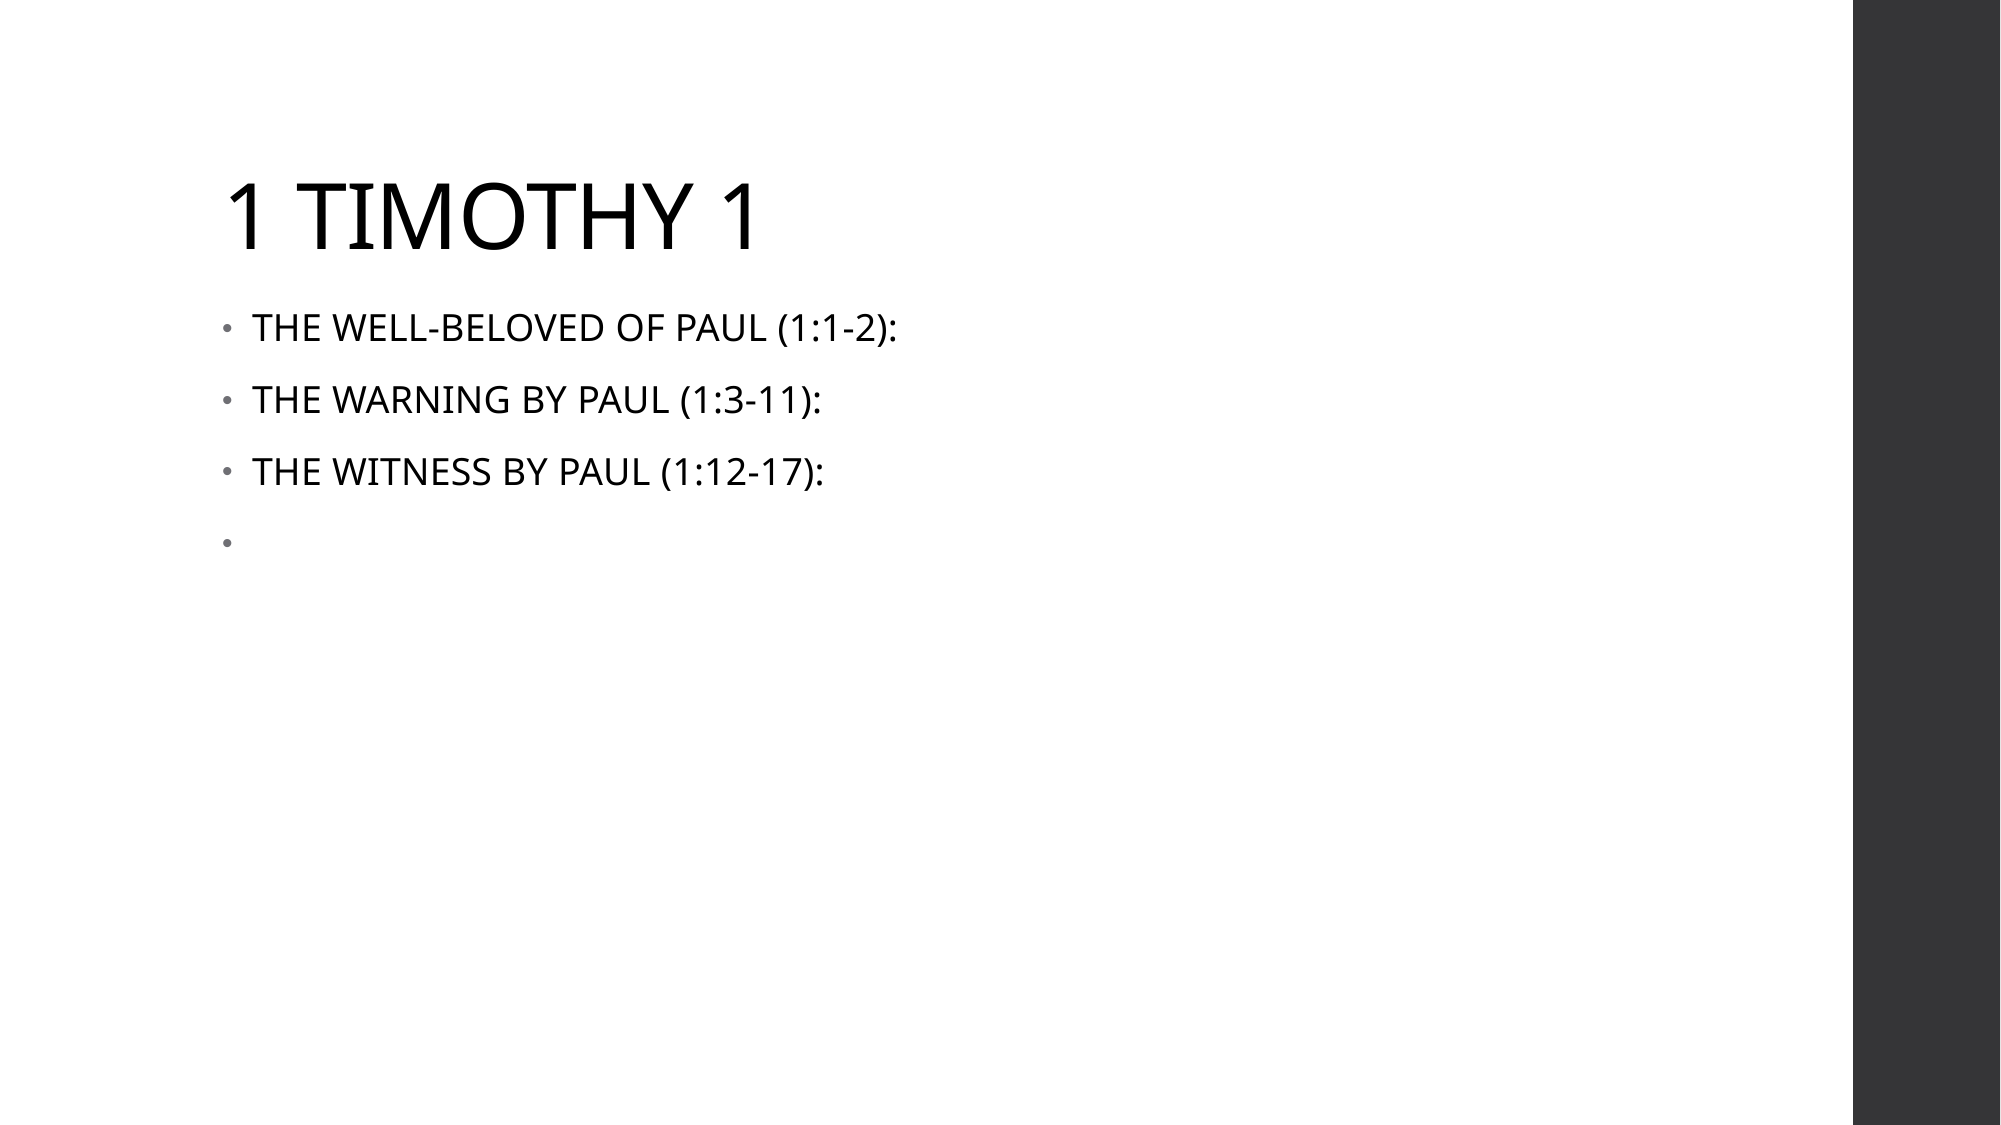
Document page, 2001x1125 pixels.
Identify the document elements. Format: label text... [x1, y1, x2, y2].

list THE WELL-BELOVED OF PAUL (1:1-2): THE WARNING BY PAUL (1:3-11): THE WITNESS BY PAUL (1:12-17): [206, 299, 1617, 1014]
title 1 TIMOTHY 1 [206, 60, 1797, 278]
